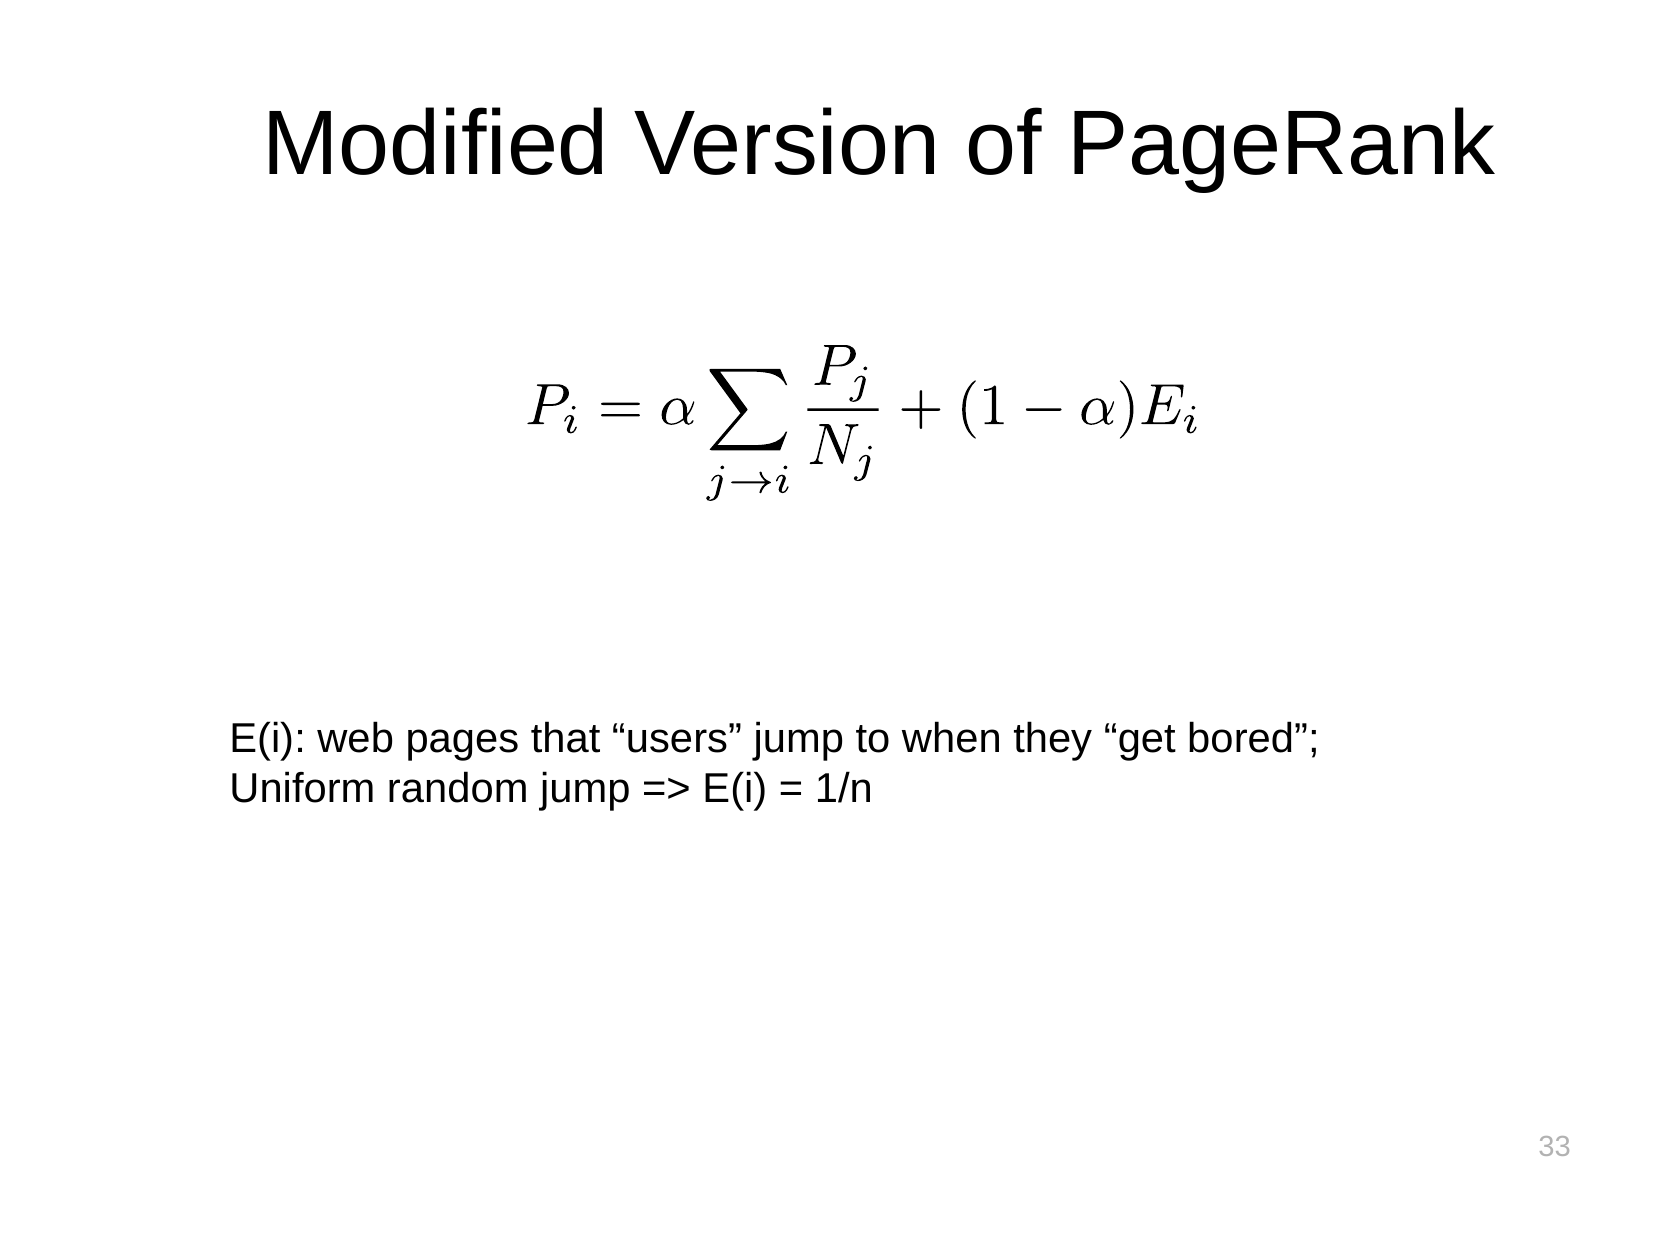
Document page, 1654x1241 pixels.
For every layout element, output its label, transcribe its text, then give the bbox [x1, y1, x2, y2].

text_box E(i): web pages that “users” jump to when they “get bored”; Uniform random jump => E(i) = 1/n [214, 702, 1336, 819]
text_box [525, 345, 1199, 501]
title Modified Version of PageRank [212, 34, 1618, 241]
